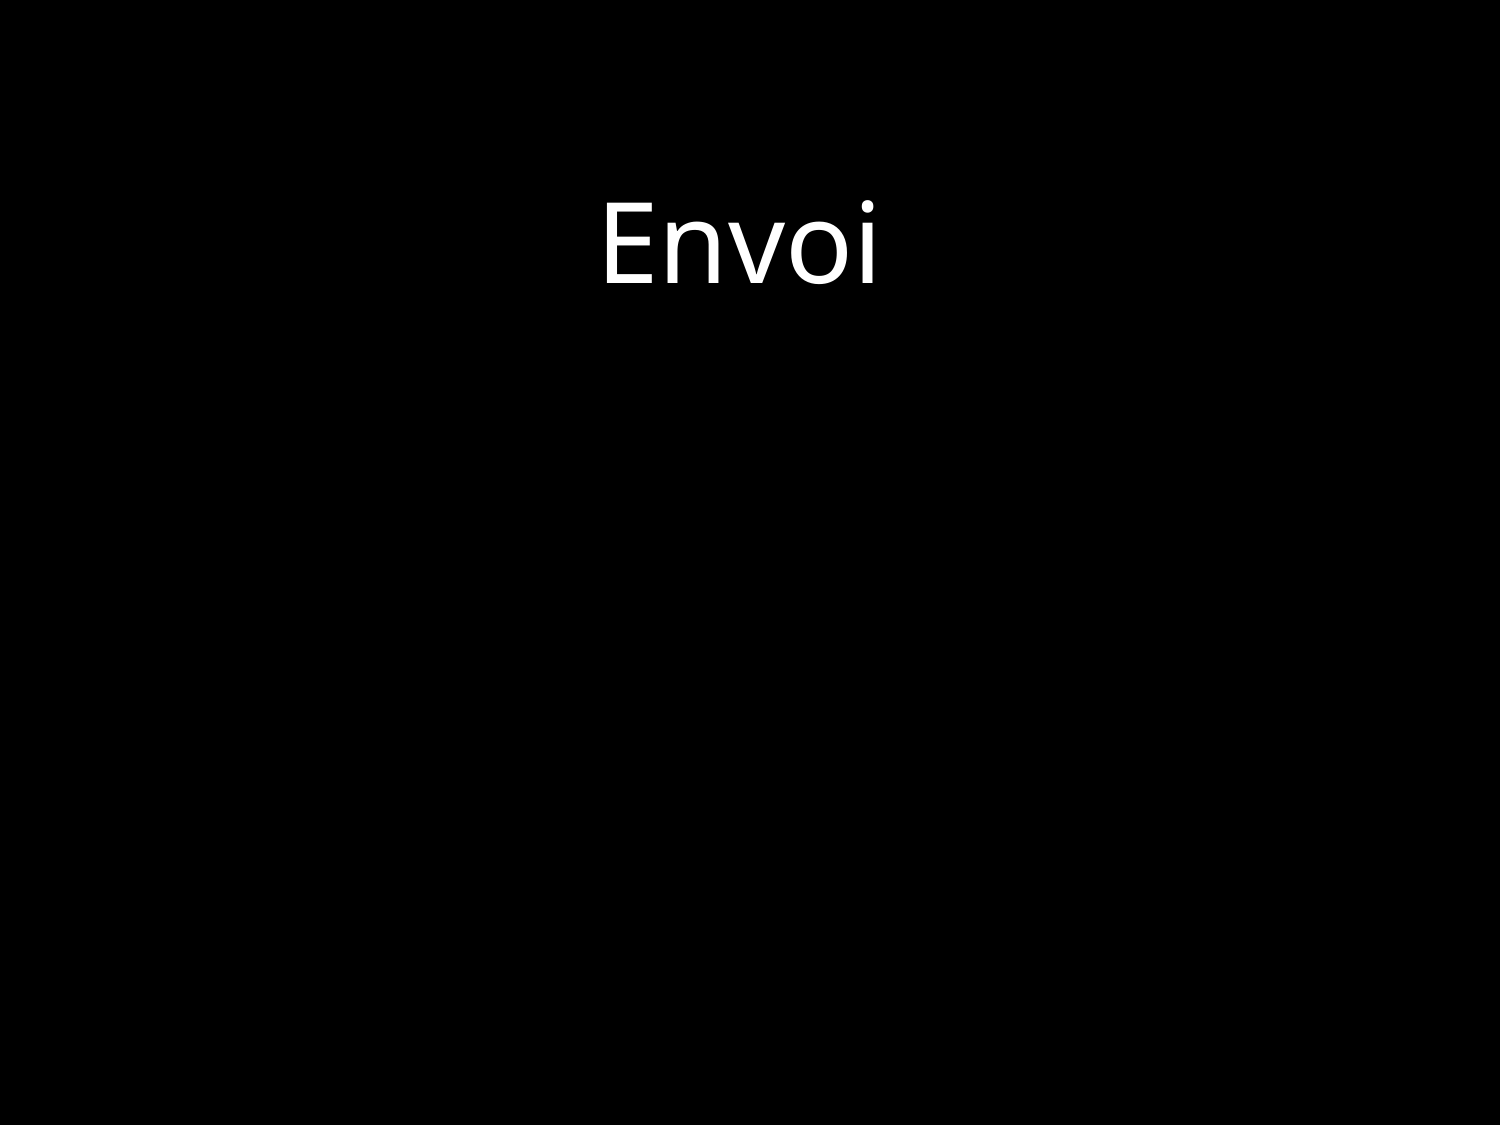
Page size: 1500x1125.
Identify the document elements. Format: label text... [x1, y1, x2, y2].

list Envoi [0, 163, 1490, 906]
